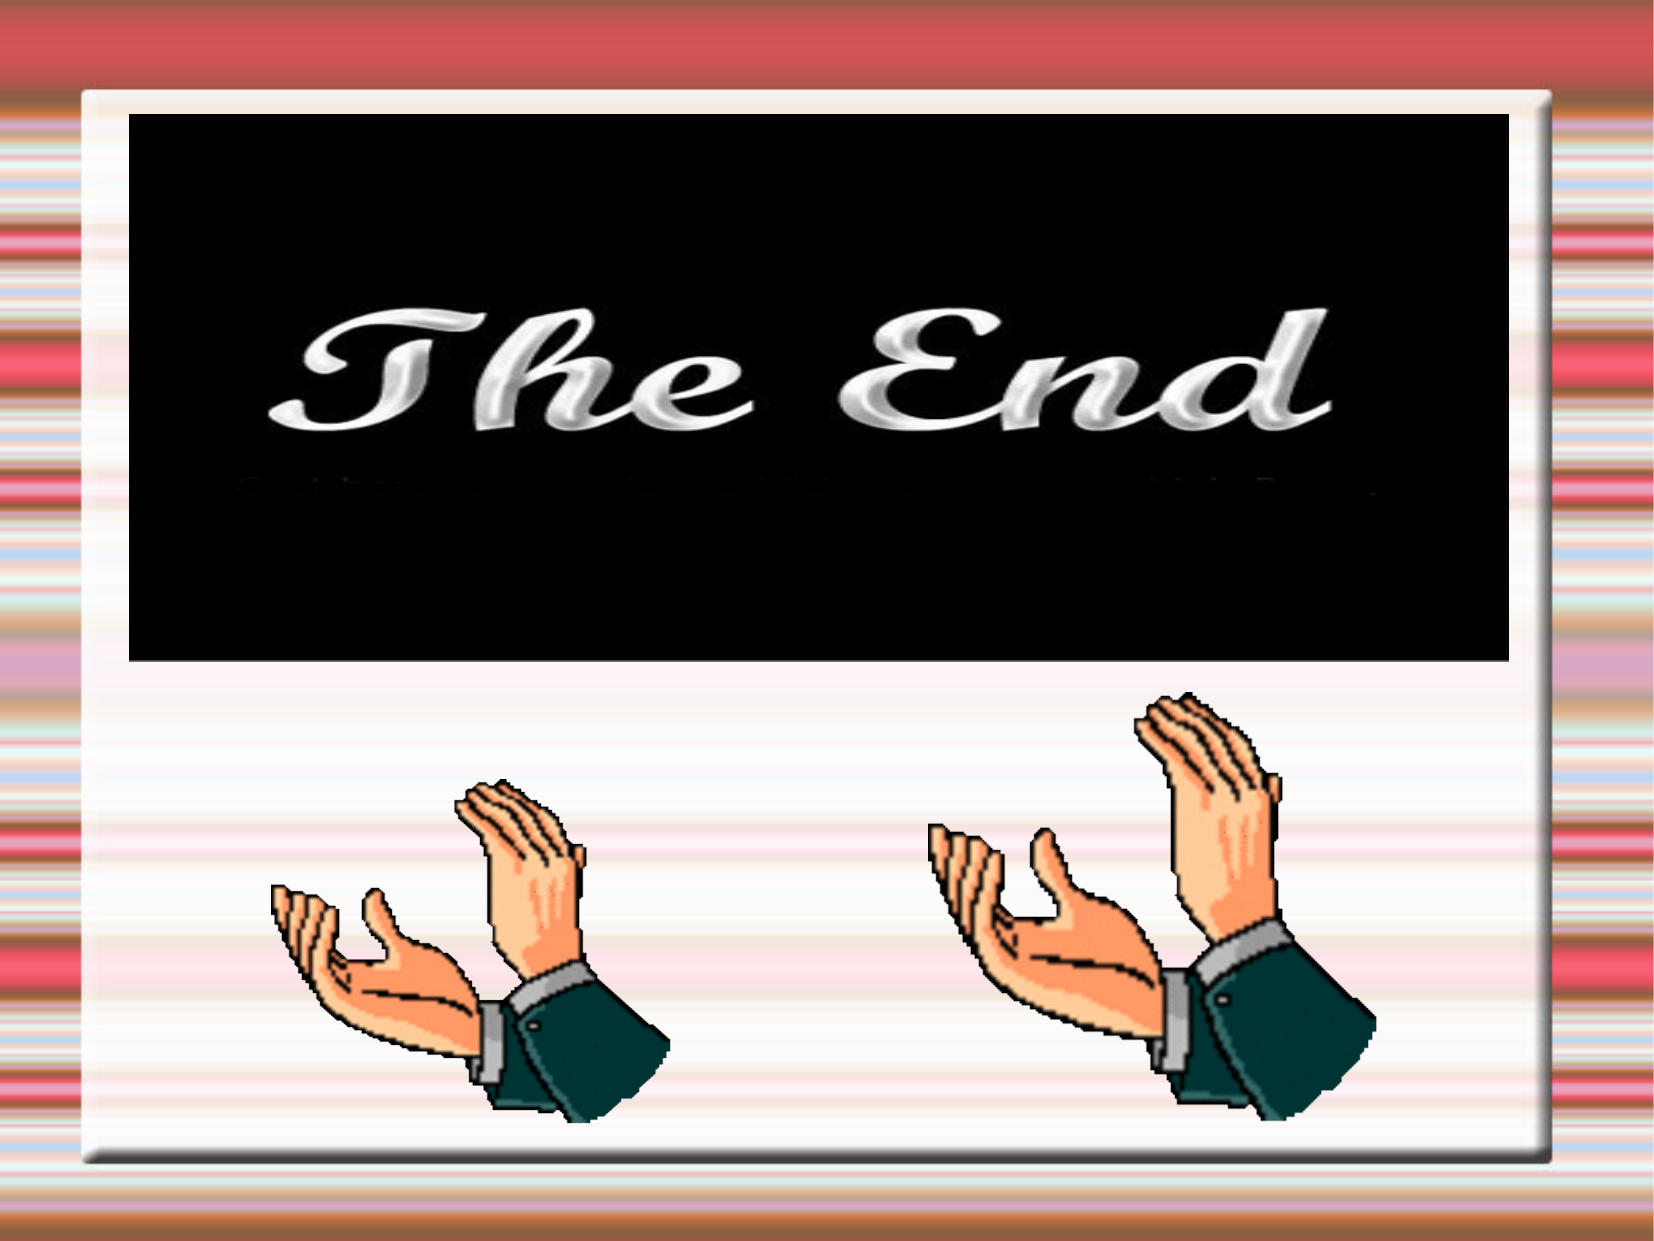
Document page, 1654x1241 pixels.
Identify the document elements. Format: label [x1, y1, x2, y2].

picture [928, 692, 1465, 1217]
picture [129, 114, 1509, 662]
picture [271, 779, 749, 1200]
